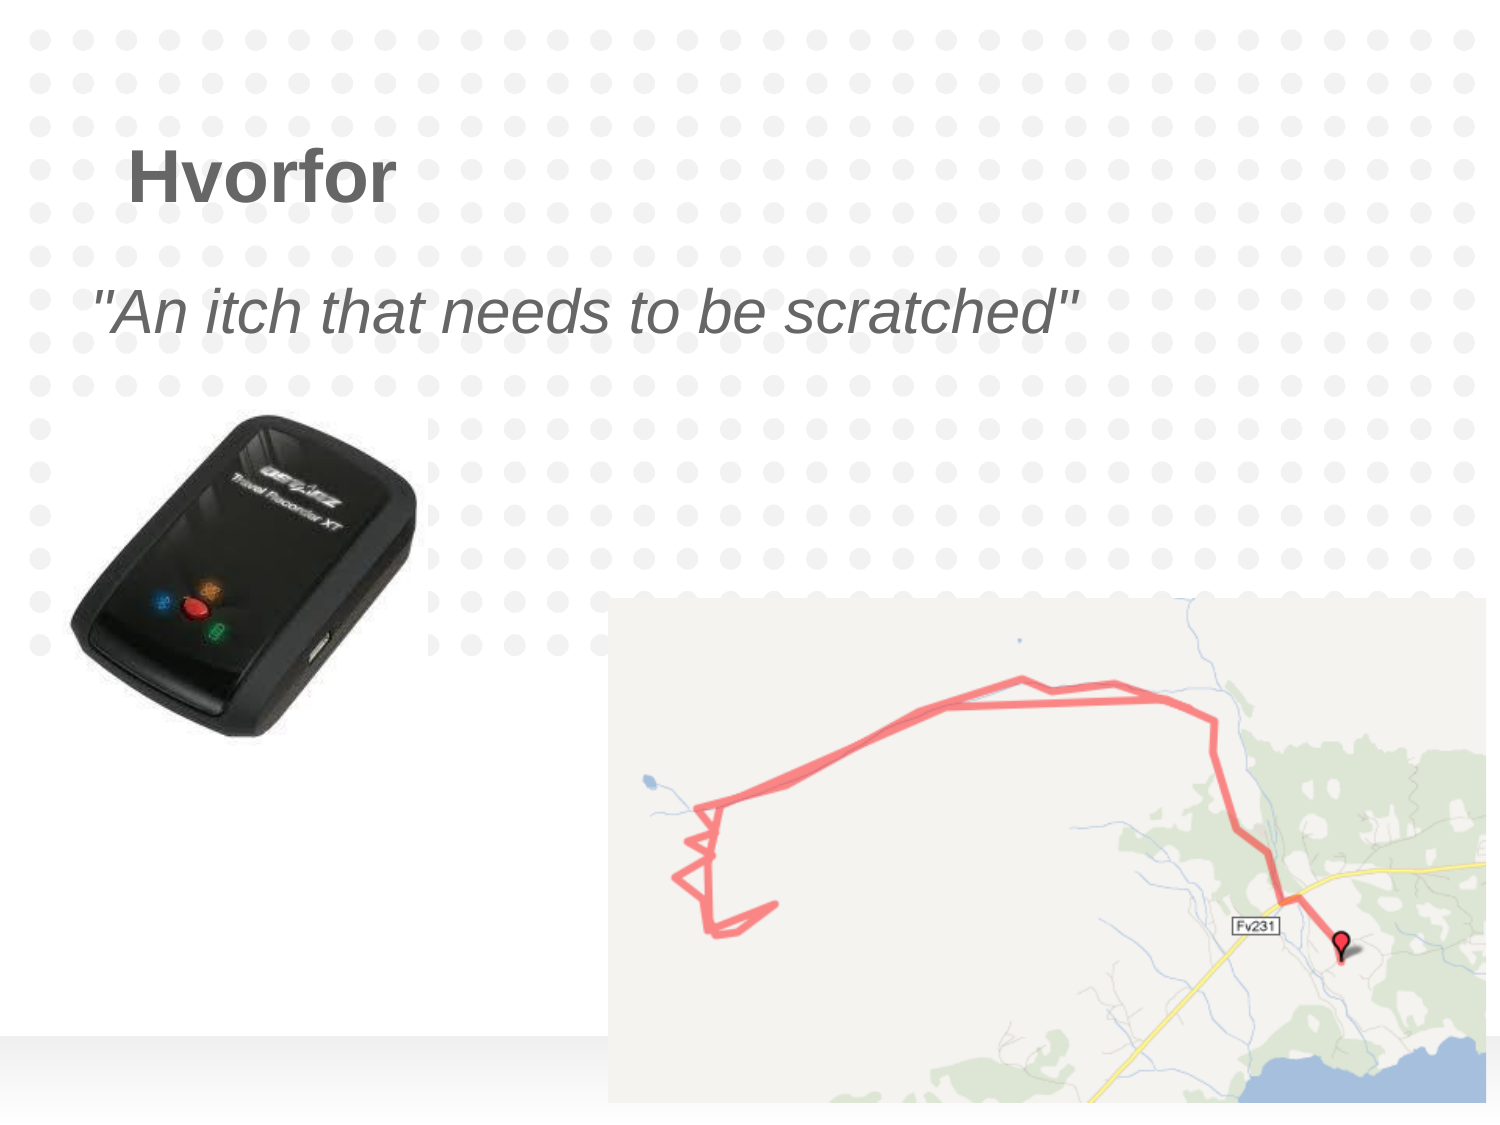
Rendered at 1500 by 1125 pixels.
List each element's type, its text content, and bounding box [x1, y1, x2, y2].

text_box [608, 598, 1487, 1103]
text_box [62, 409, 428, 746]
title Hvorfor [75, 14, 1425, 233]
list "An itch that needs to be scratched" [75, 256, 1425, 1029]
